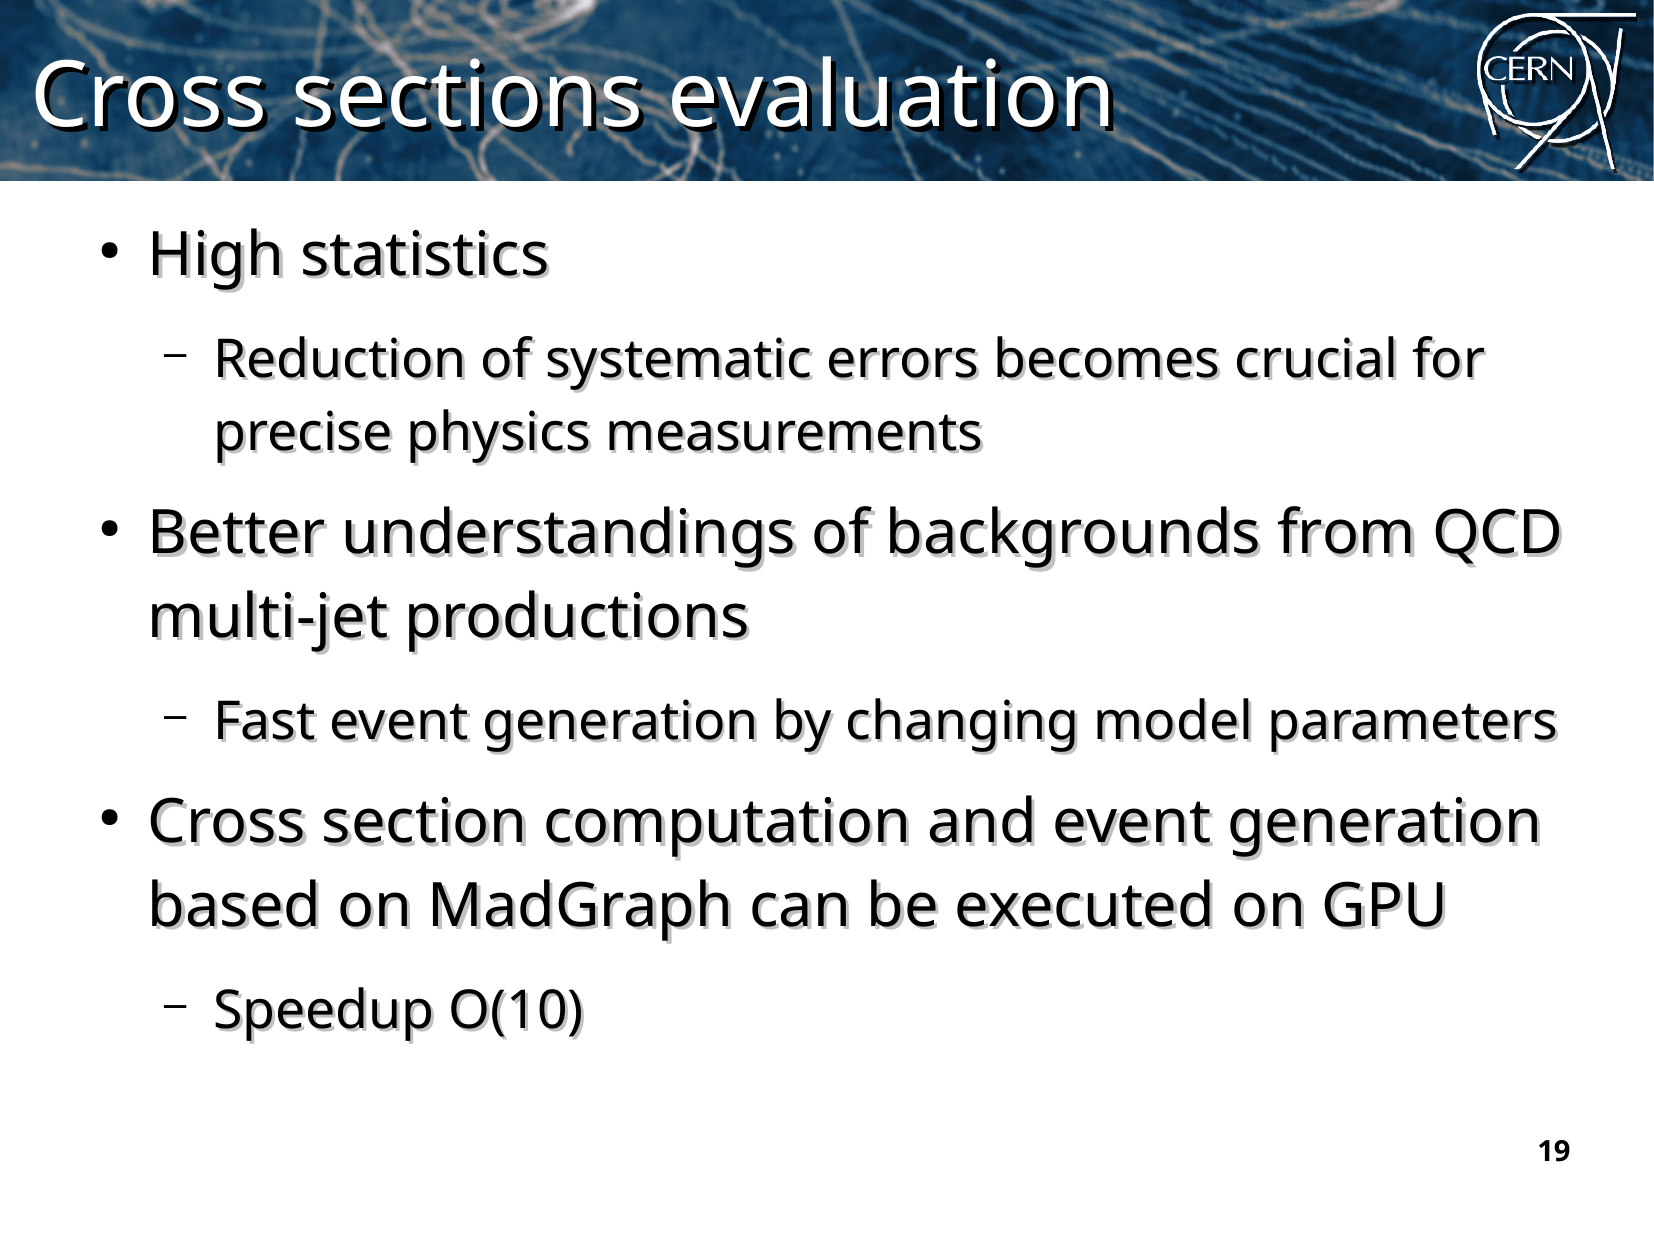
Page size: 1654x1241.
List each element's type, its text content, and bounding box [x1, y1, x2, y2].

list High statistics Reduction of systematic errors becomes crucial for precise physics measurements Better understandings of backgrounds from QCD multi-jet productions Fast event generation by changing model parameters Cross section computation and event generation based on MadGraph can be executed on GPU Speedup O(10) [82, 210, 1571, 1096]
picture [0, 0, 1654, 181]
title Cross sections evaluation [30, 2, 1441, 181]
